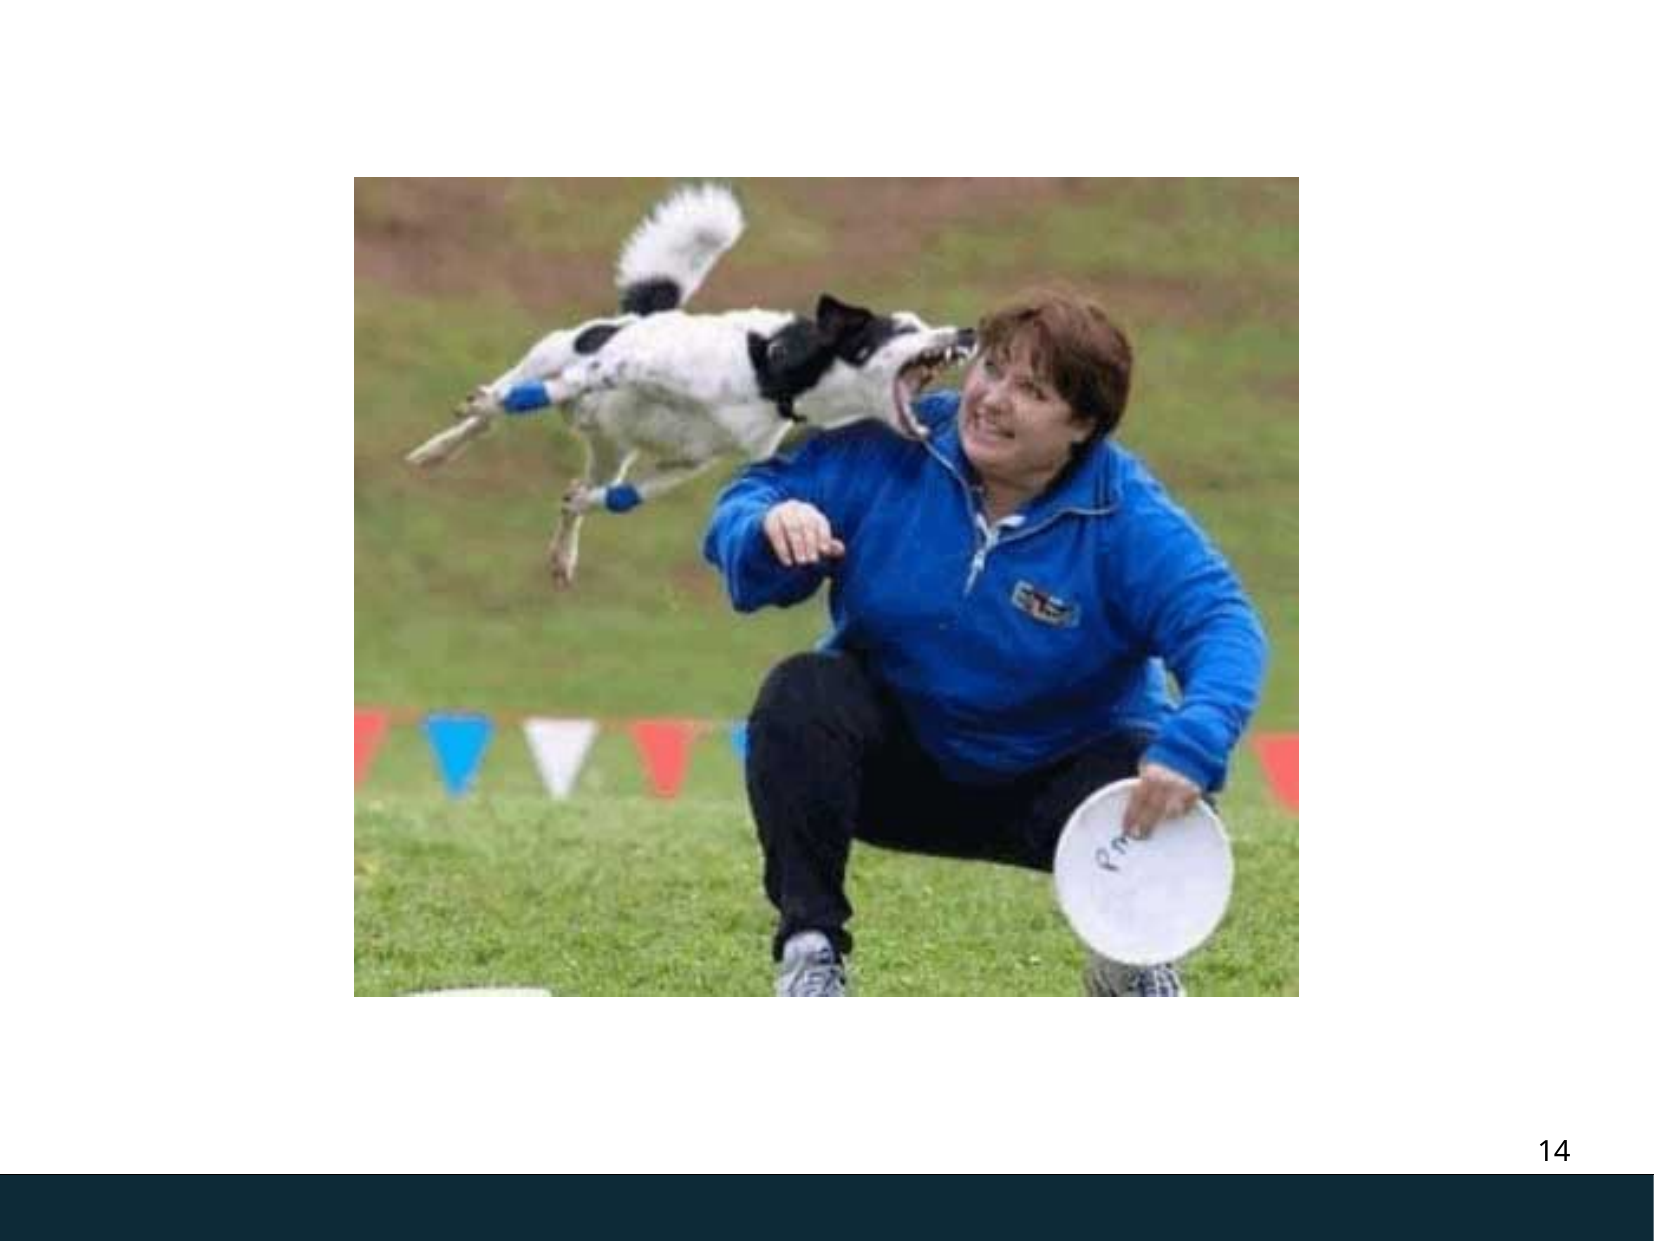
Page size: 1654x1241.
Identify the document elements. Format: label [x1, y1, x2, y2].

picture [354, 177, 1299, 997]
